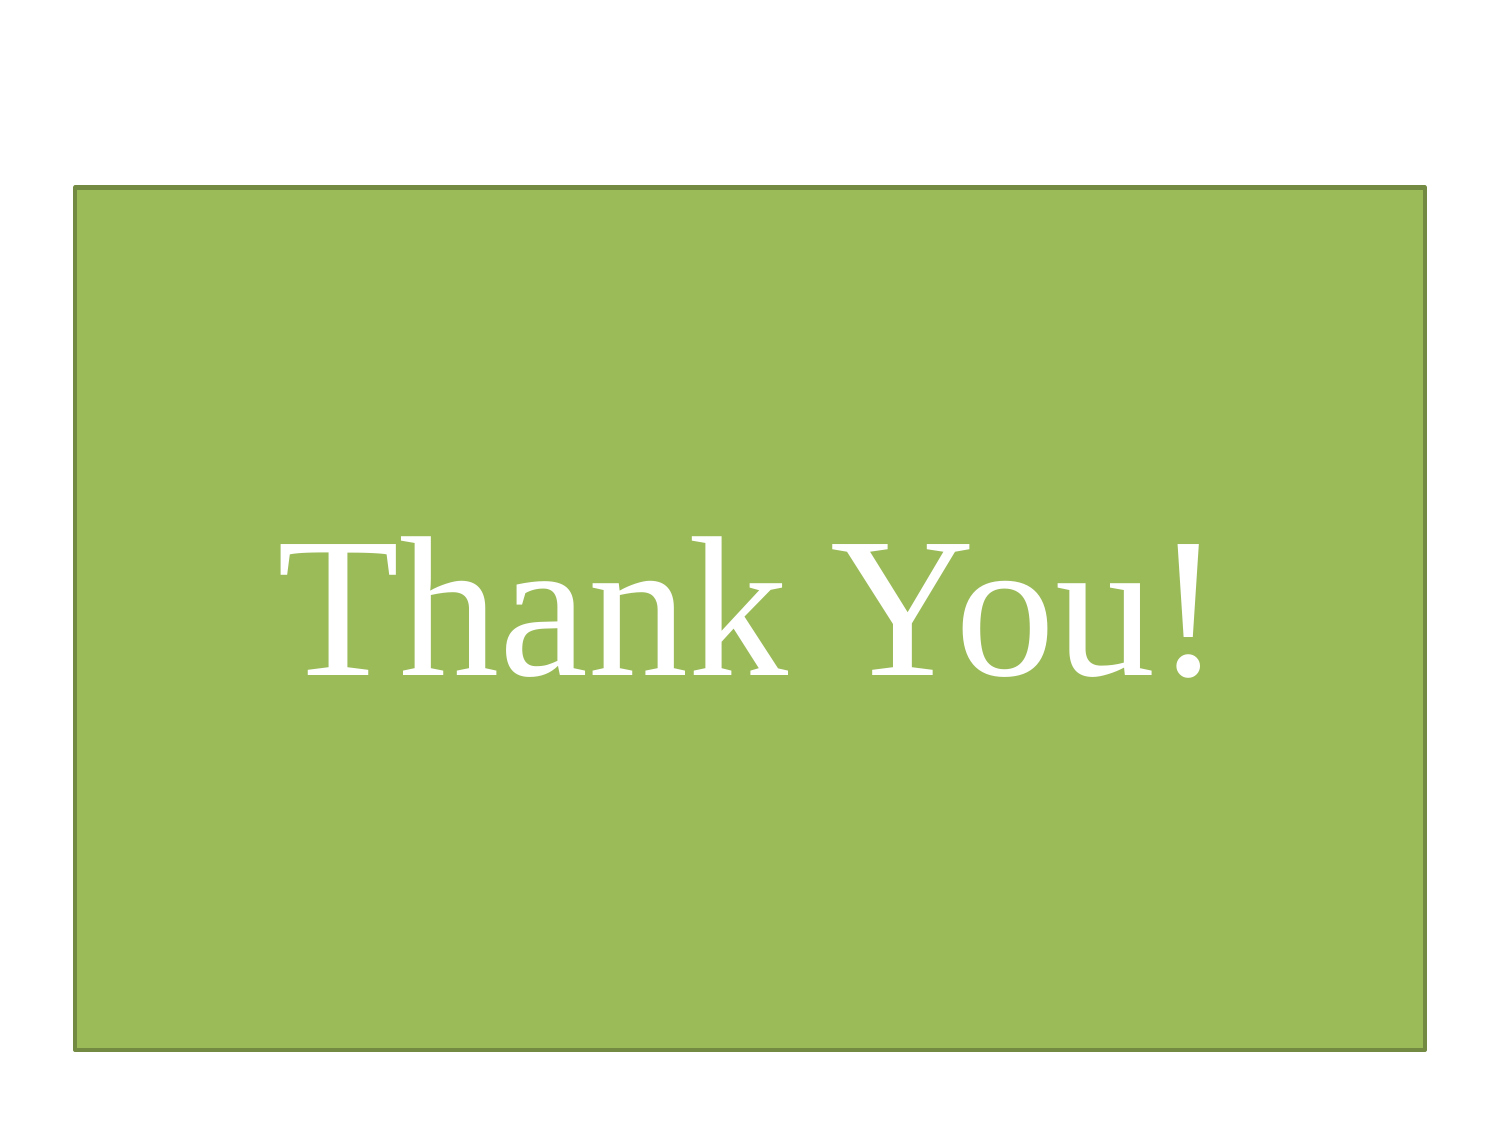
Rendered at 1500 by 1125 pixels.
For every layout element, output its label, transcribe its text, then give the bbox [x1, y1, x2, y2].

list Thank You! [75, 187, 1425, 1050]
